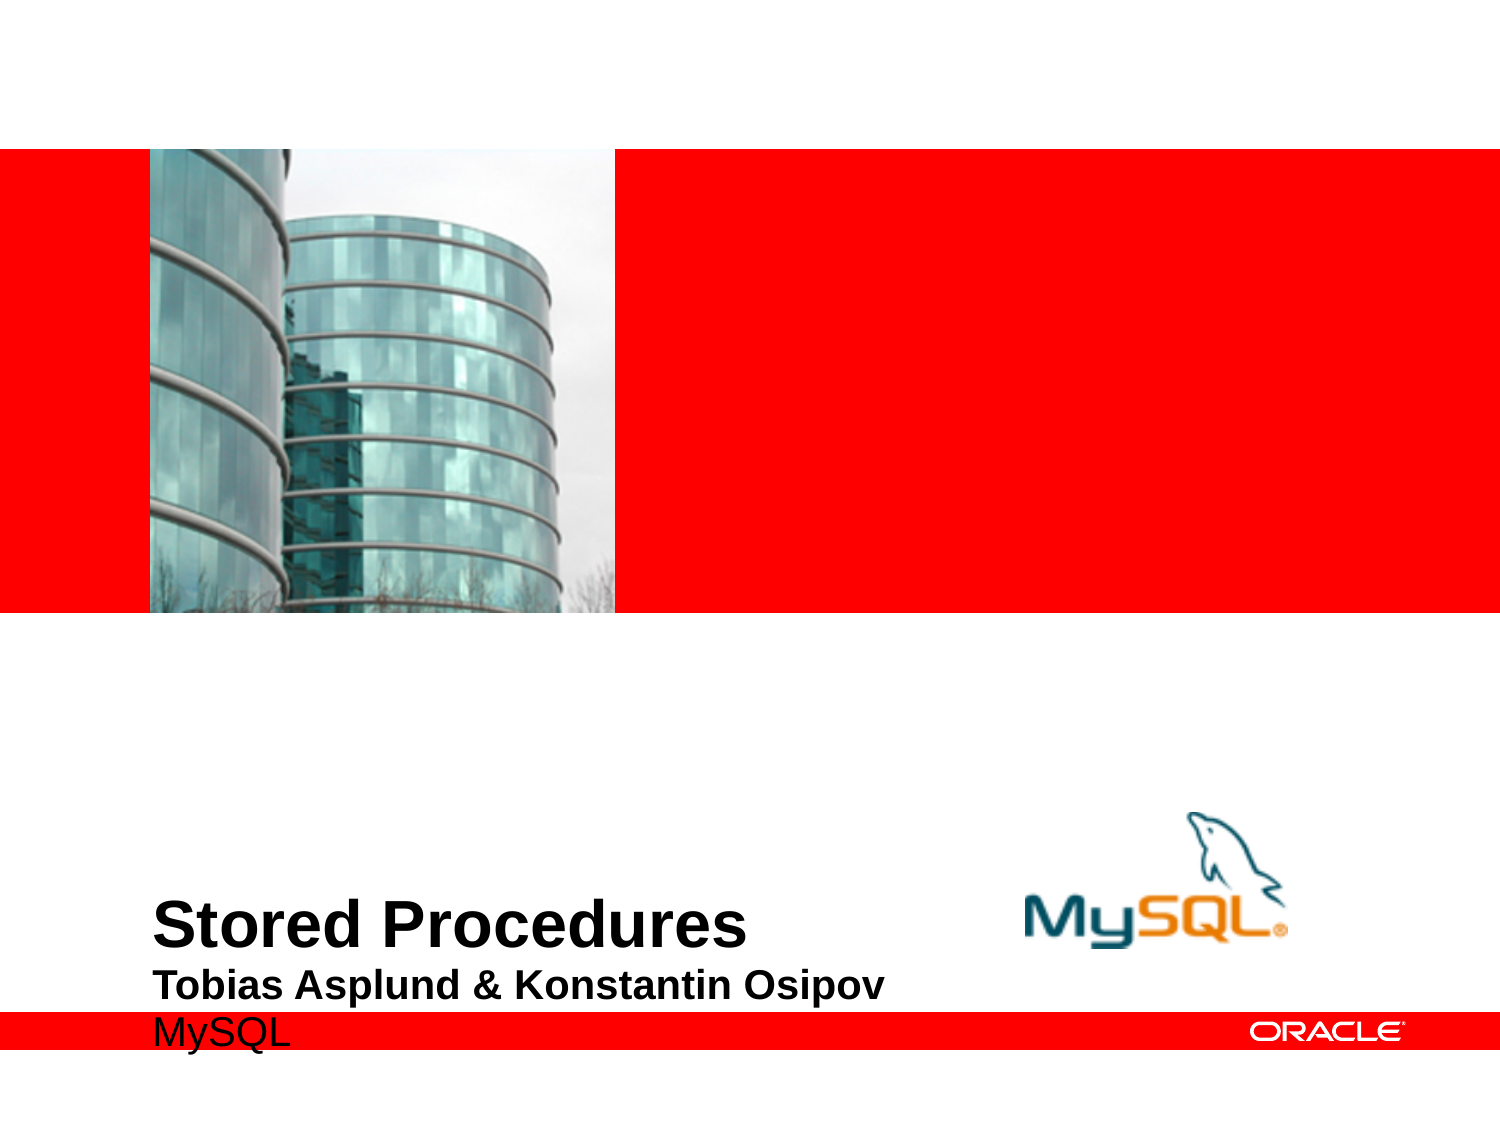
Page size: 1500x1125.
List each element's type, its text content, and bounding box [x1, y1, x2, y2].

picture [1413, 1012, 1500, 1050]
title Stored Procedures Tobias Asplund & Konstantin Osipov MySQL [137, 750, 1413, 1063]
picture [0, 1012, 137, 1050]
picture [0, 149, 1500, 613]
